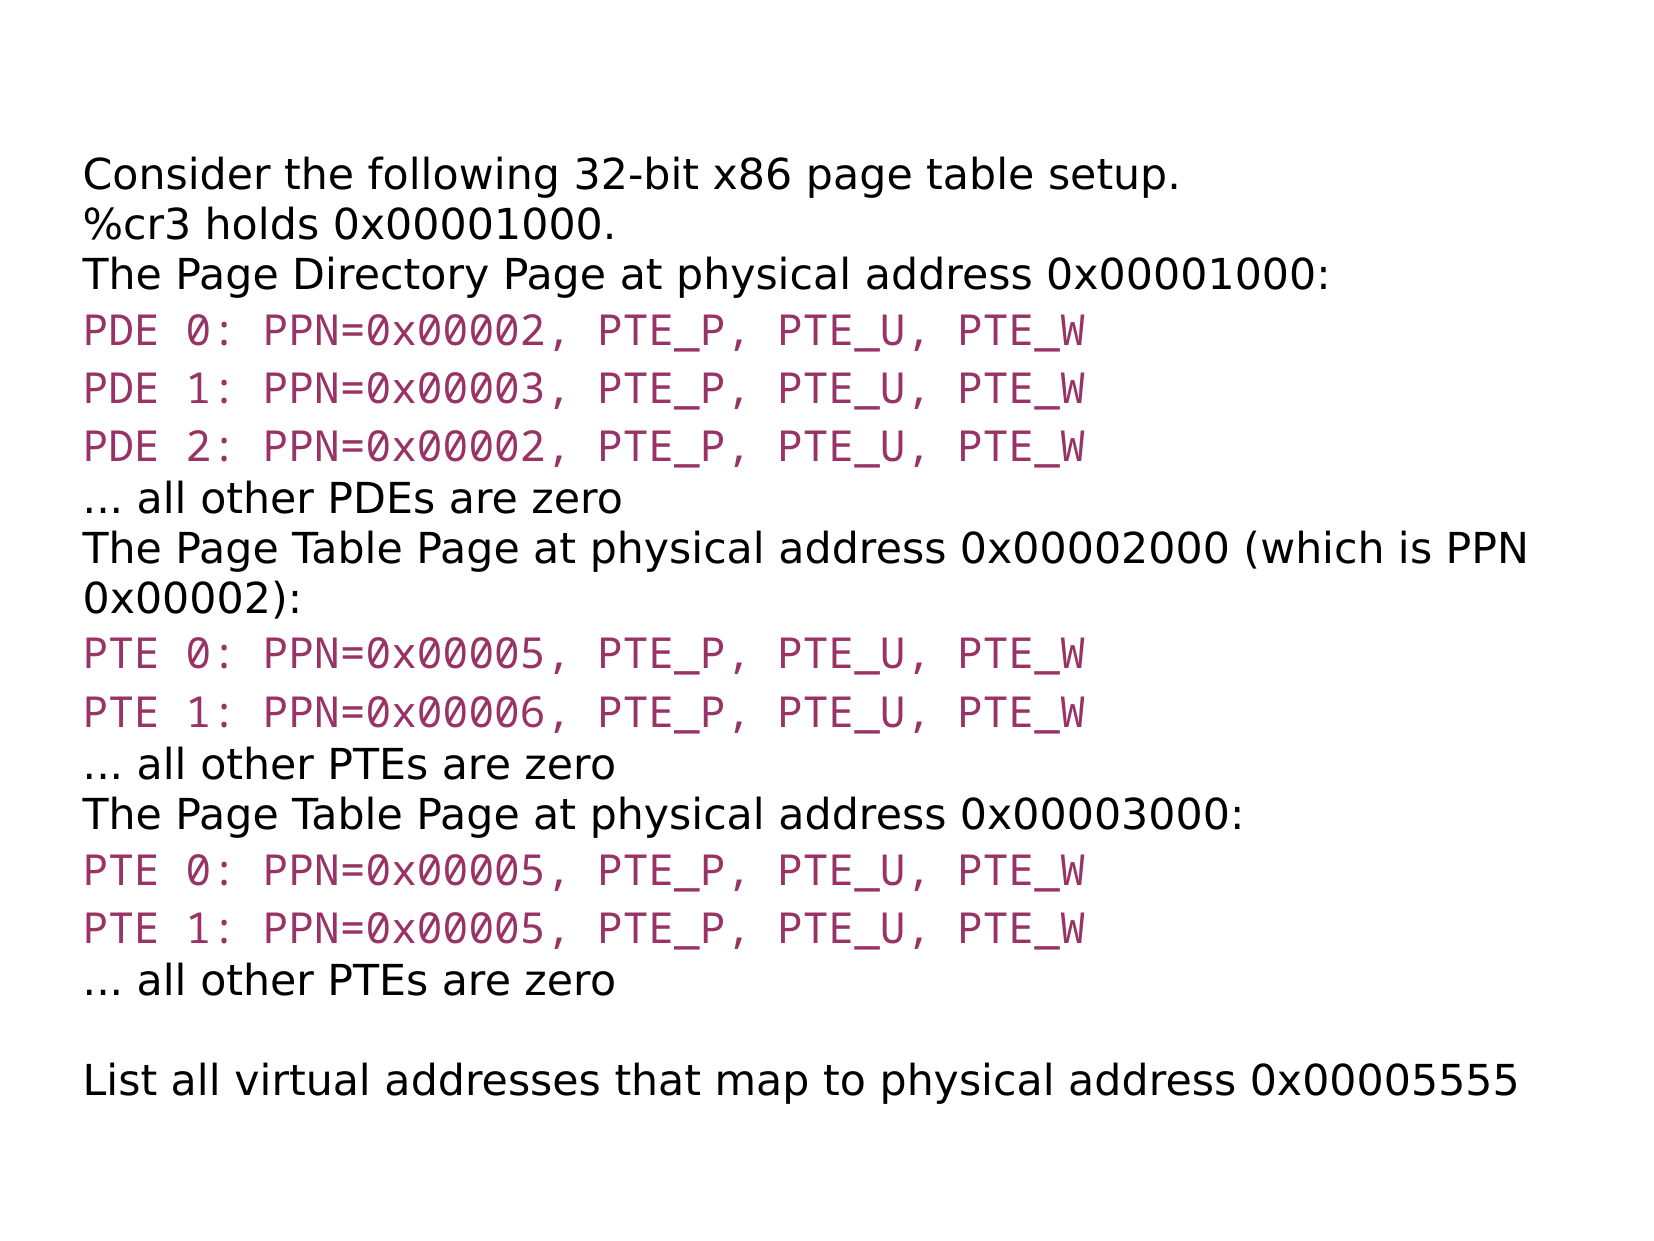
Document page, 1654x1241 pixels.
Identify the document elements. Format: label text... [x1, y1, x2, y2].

list Consider the following 32-bit x86 page table setup. %cr3 holds 0x00001000. The Page Directory Page at physical address 0x00001000: PDE 0: PPN=0x00002, PTE_P, PTE_U, PTE_W PDE 1: PPN=0x00003, PTE_P, PTE_U, PTE_W PDE 2: PPN=0x00002, PTE_P, PTE_U, PTE_W ... all other PDEs are zero The Page Table Page at physical address 0x00002000 (which is PPN 0x00002): PTE 0: PPN=0x00005, PTE_P, PTE_U, PTE_W PTE 1: PPN=0x00006, PTE_P, PTE_U, PTE_W ... all other PTEs are zero The Page Table Page at physical address 0x00003000: PTE 0: PPN=0x00005, PTE_P, PTE_U, PTE_W PTE 1: PPN=0x00005, PTE_P, PTE_U, PTE_W ... all other PTEs are zero List all virtual addresses that map to physical address 0x00005555 [82, 150, 1571, 1109]
